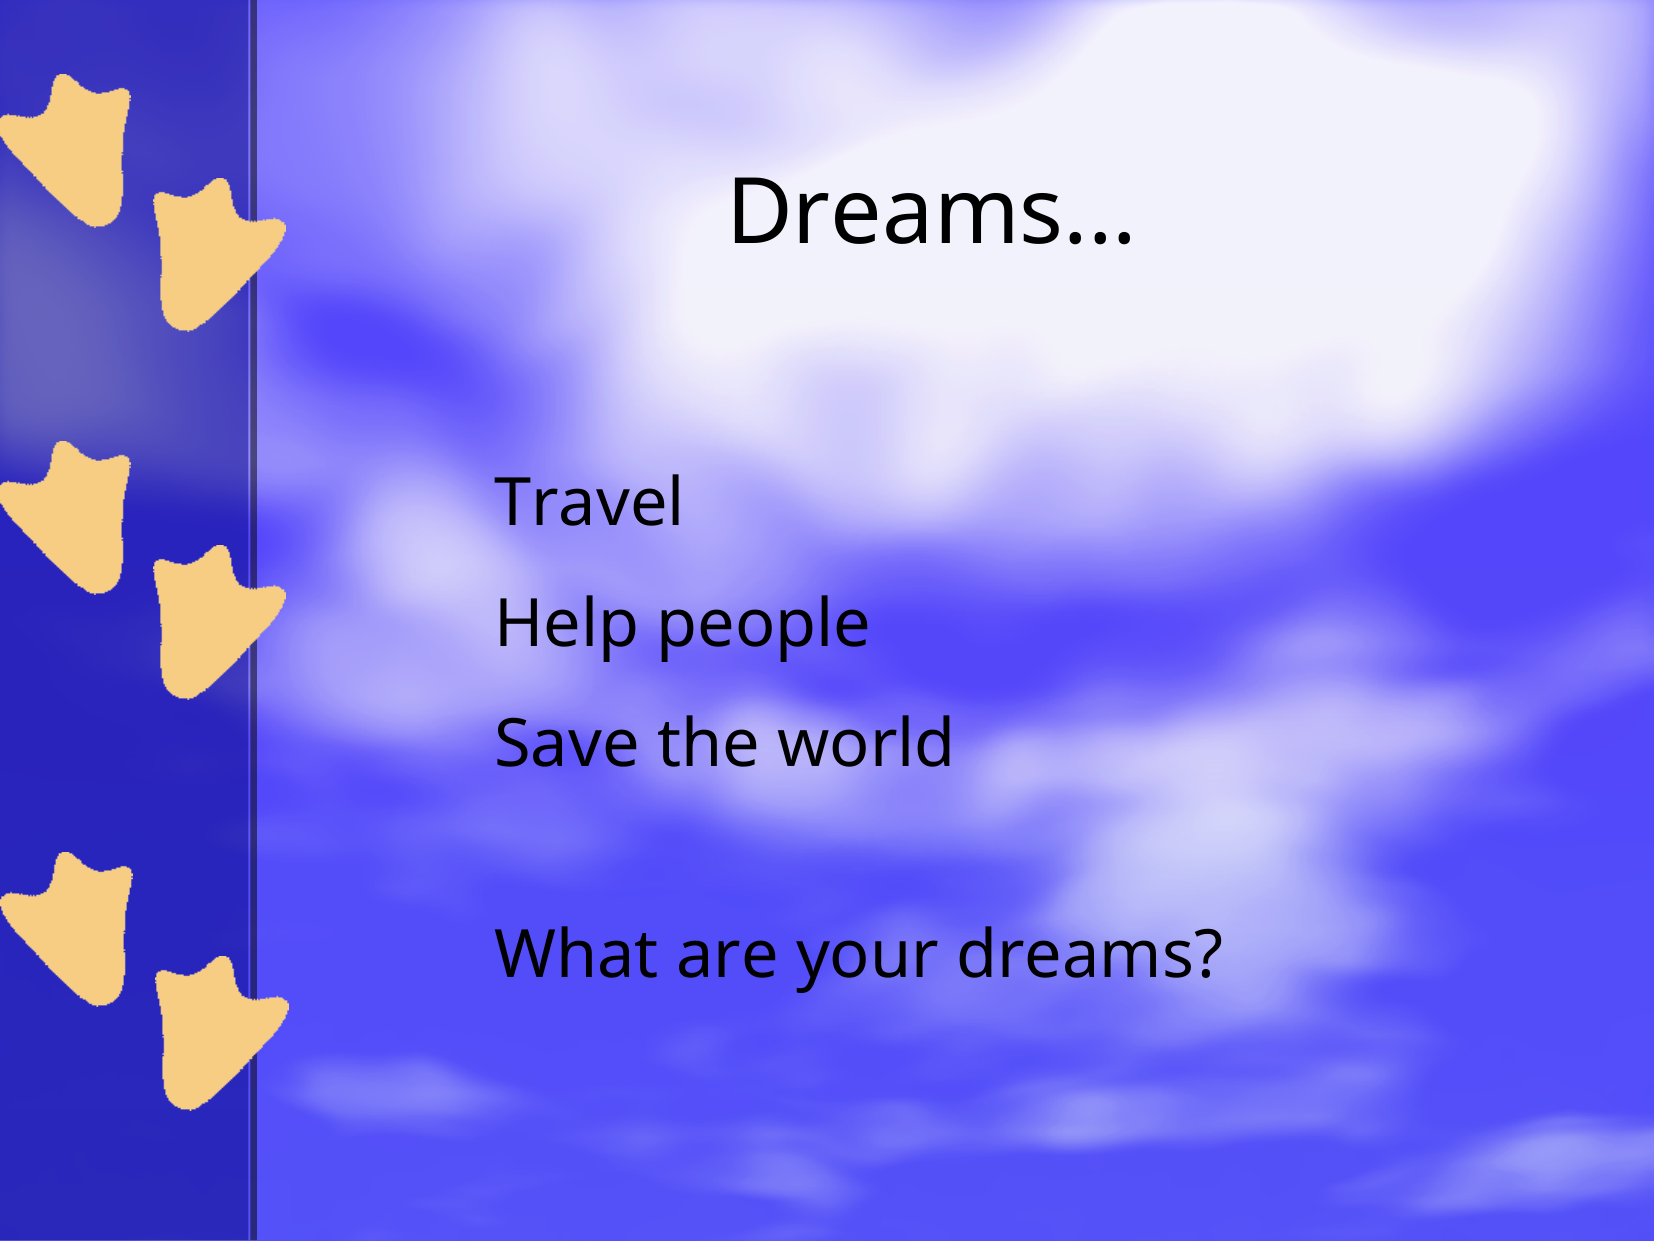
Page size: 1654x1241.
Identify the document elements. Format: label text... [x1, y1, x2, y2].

picture [0, 852, 133, 1007]
picture [153, 545, 286, 700]
picture [0, 441, 131, 596]
picture [155, 956, 289, 1111]
picture [153, 178, 286, 332]
title Drawn to the penguin: Socially responsible software [257, 0, 1653, 1104]
text_box Dreams... [304, 129, 1559, 286]
picture [0, 74, 131, 228]
list Travel Help people Save the world What are your dreams? [476, 454, 1481, 1107]
